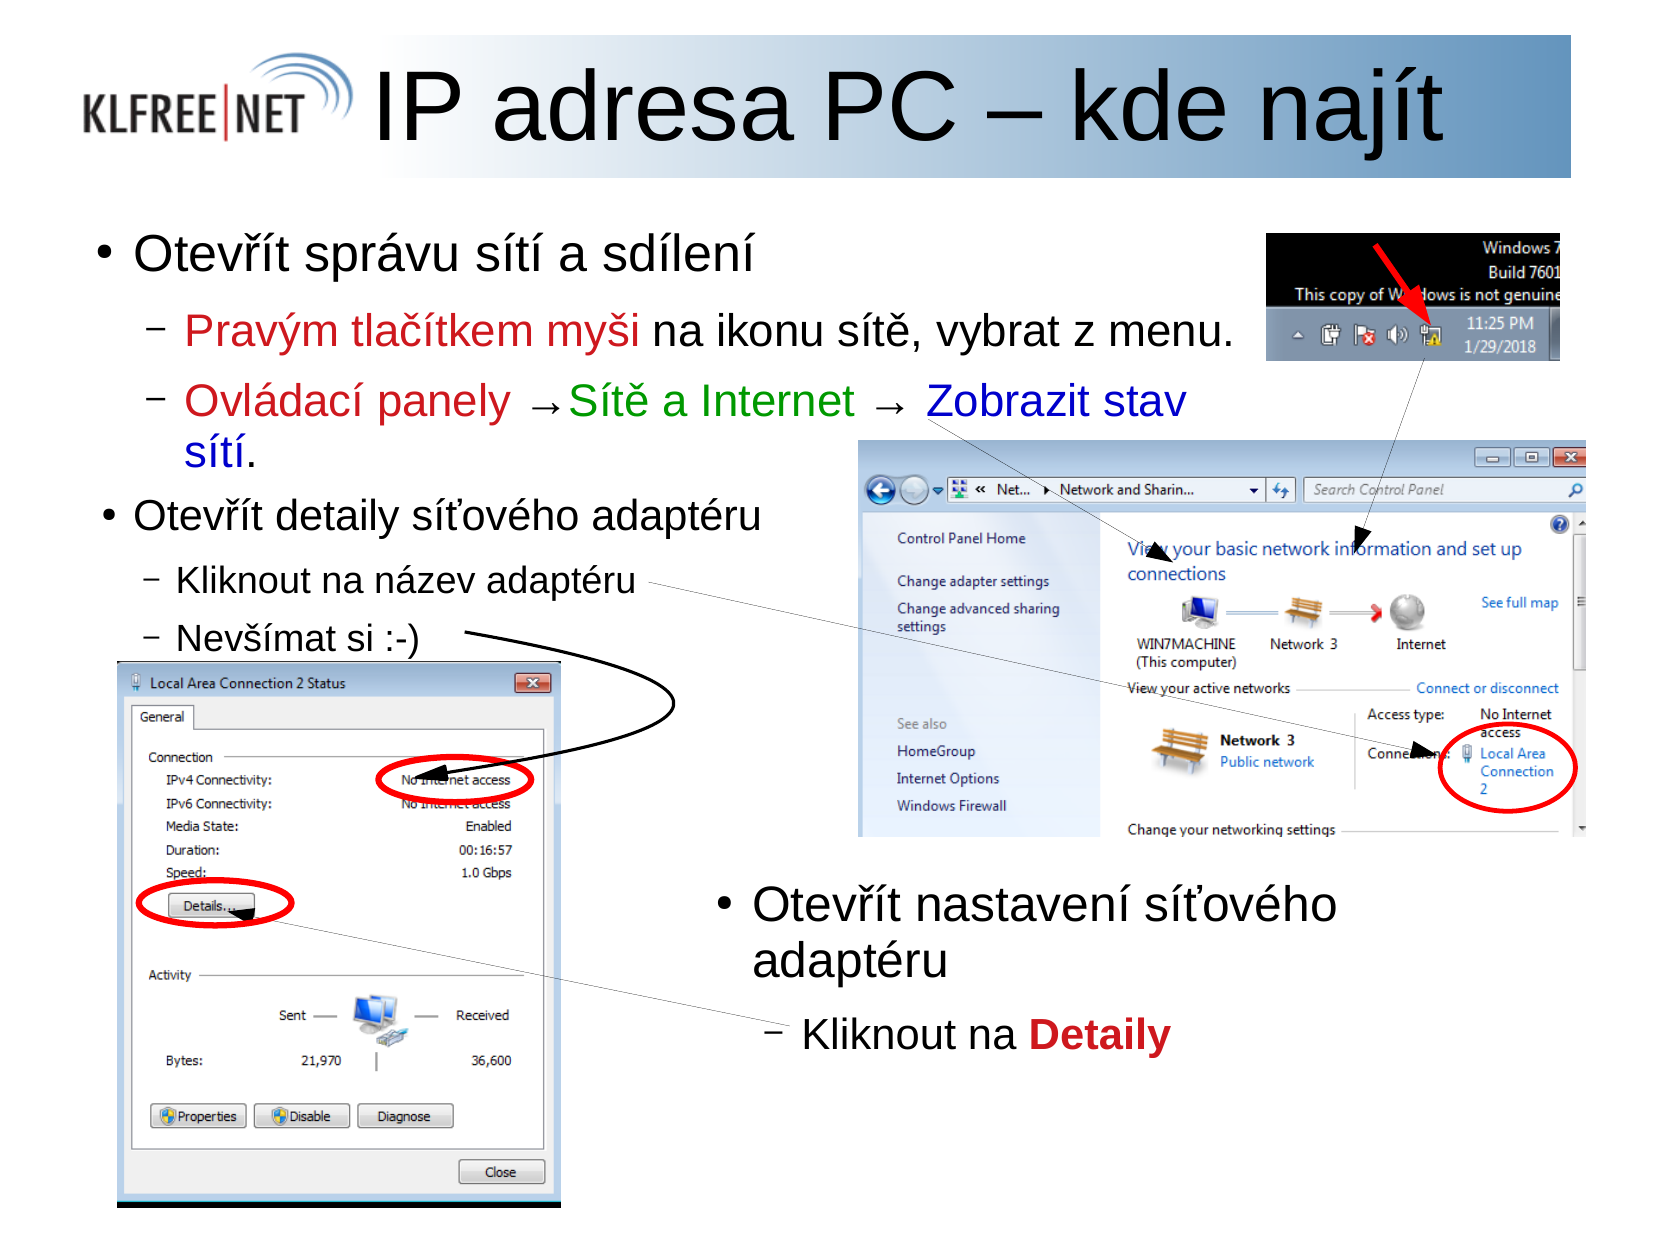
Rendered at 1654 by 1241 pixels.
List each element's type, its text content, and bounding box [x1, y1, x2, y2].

list Otevřít detaily síťového adaptéru Kliknout na název adaptéru Nevšímat si :-) [90, 491, 849, 660]
list Otevřít správu sítí a sdílení Pravým tlačítkem myši na ikonu sítě, vybrat z menu. Ovládací panely →Sítě a Internet → Zobrazit stav sítí. [82, 224, 1243, 524]
picture [382, 761, 527, 799]
picture [1266, 233, 1560, 361]
picture [117, 661, 561, 1208]
title IP adresa PC – kde najít [371, 47, 1560, 166]
list Otevřít nastavení síťového adaptéru Kliknout na Detaily [703, 876, 1462, 1060]
picture [59, 11, 372, 201]
picture [858, 440, 1586, 837]
picture [143, 884, 288, 922]
